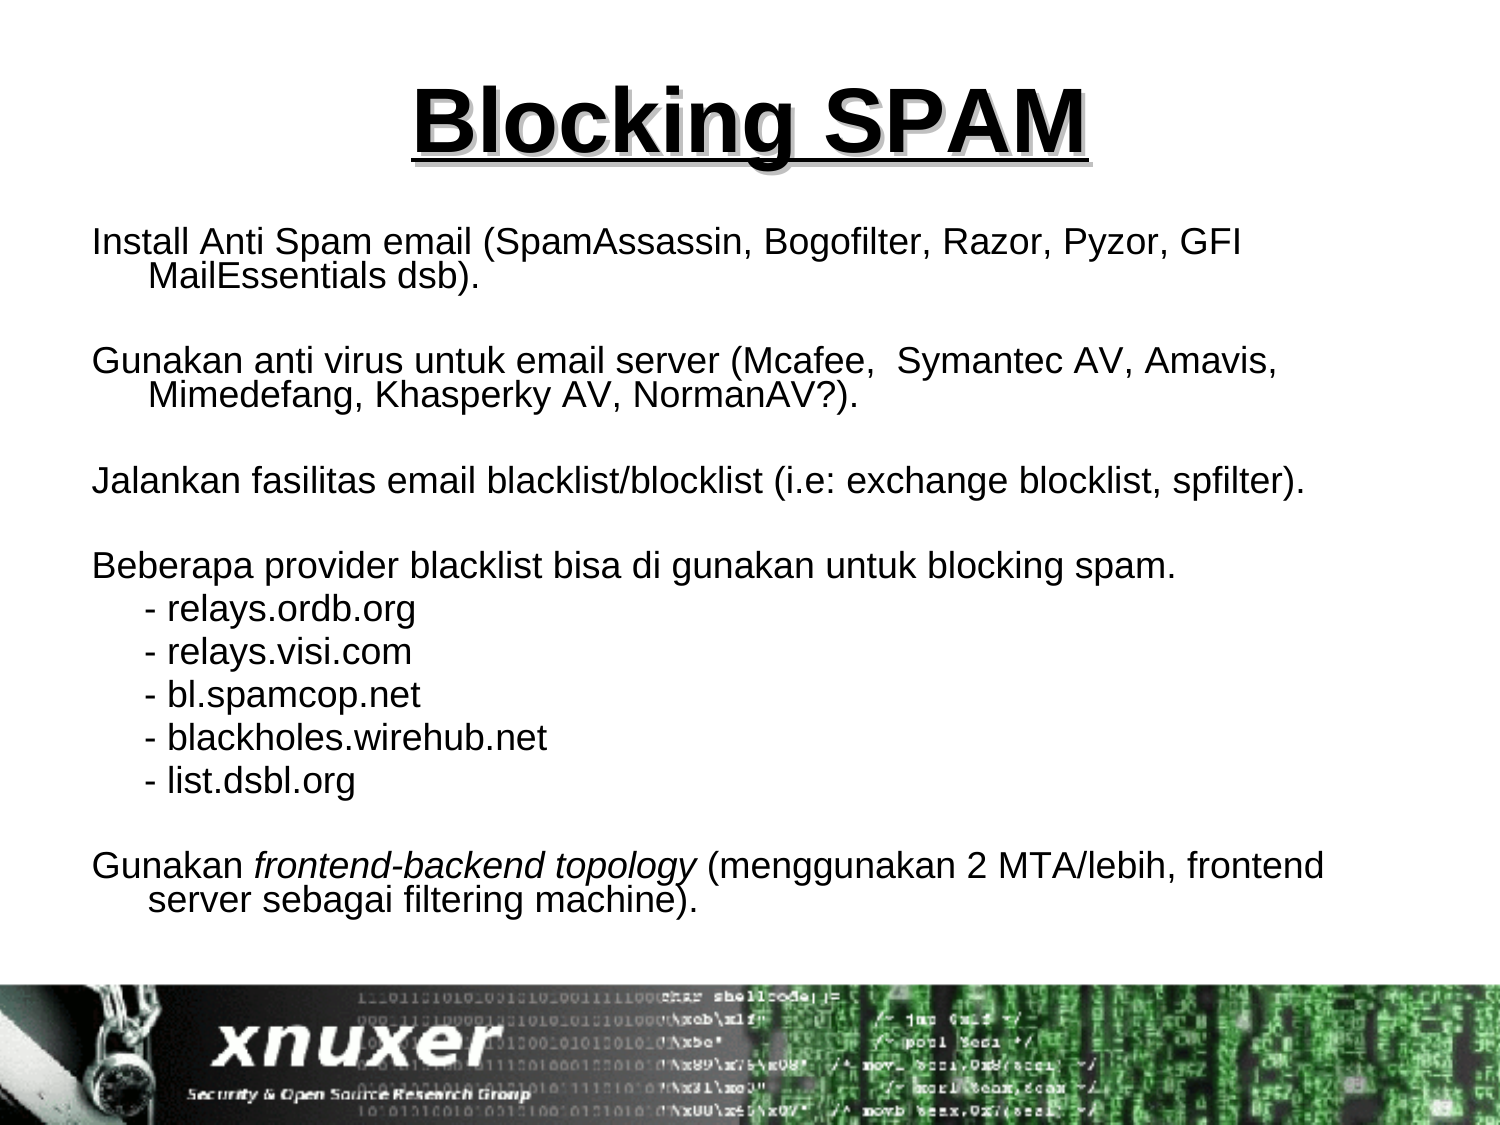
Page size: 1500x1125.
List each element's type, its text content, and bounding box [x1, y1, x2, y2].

list Install Anti Spam email (SpamAssassin, Bogofilter, Razor, Pyzor, GFI MailEssentials dsb). Gunakan anti virus untuk email server (Mcafee, Symantec AV, Amavis, Mimedefang, Khasperky AV, NormanAV?). Jalankan fasilitas email blacklist/blocklist (i.e: exchange blocklist, spfilter). Beberapa provider blacklist bisa di gunakan untuk blocking spam. - relays.ordb.org - relays.visi.com - bl.spamcop.net - blackholes.wirehub.net - list.dsbl.org Gunakan frontend-backend topology (menggunakan 2 MTA/lebih, frontend server sebagai filtering machine). [76, 220, 1427, 977]
picture [0, 0, 1500, 1125]
title Blocking SPAM [75, 45, 1426, 197]
